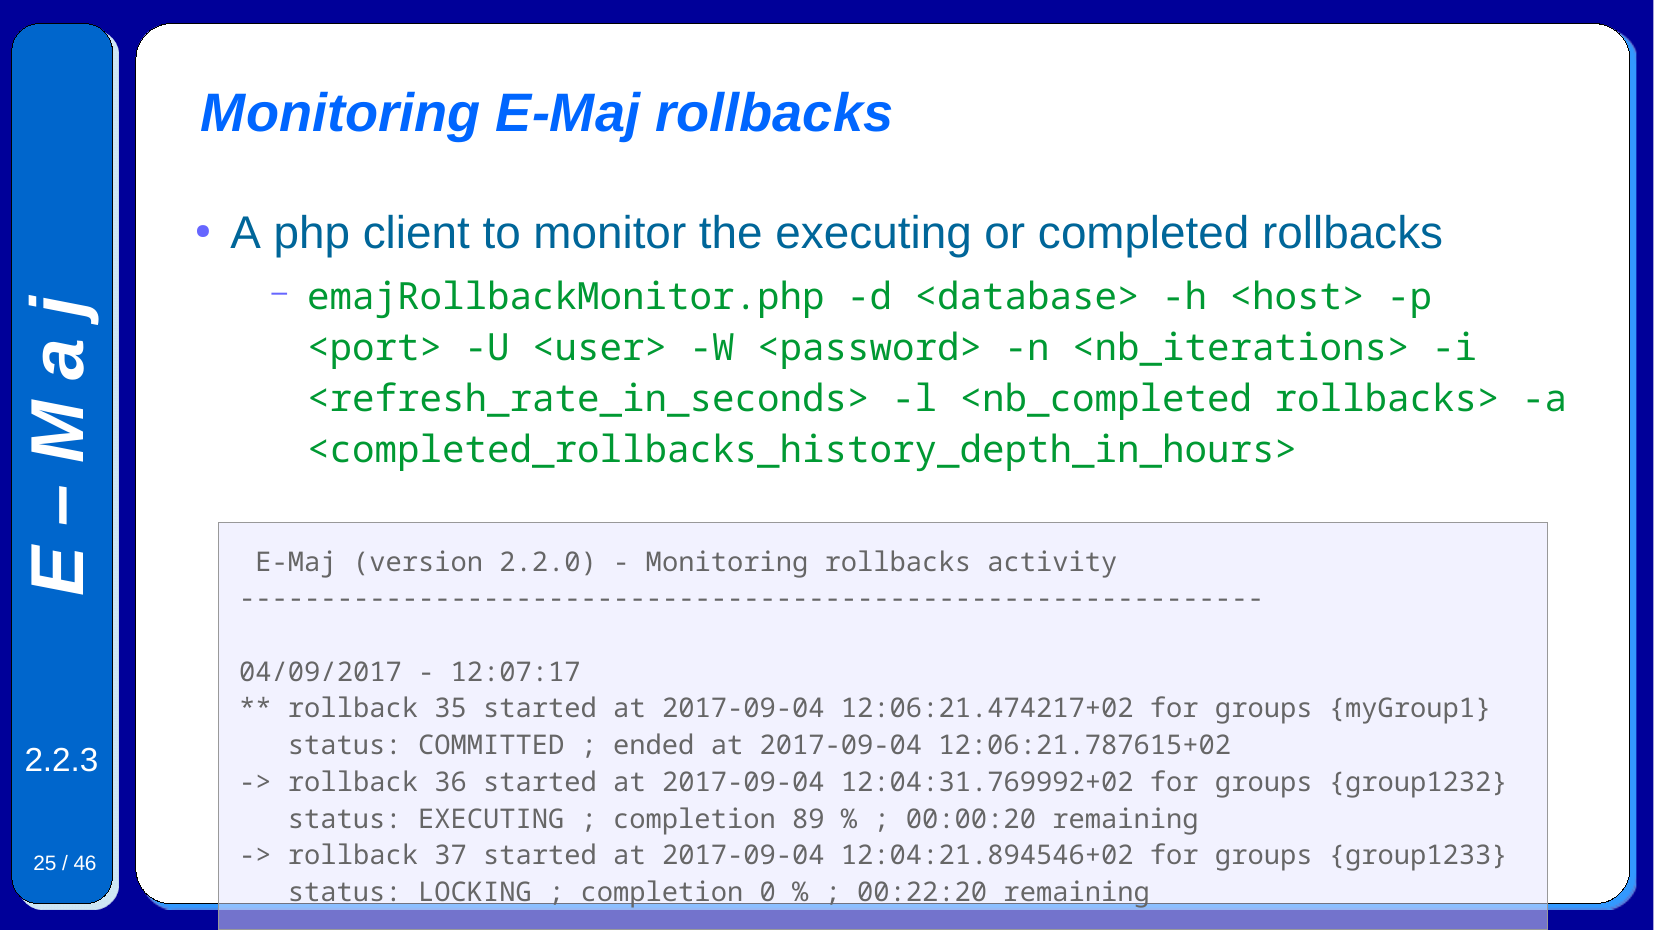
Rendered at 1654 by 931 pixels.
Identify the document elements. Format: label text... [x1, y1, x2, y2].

title Monitoring E-Maj rollbacks [200, 34, 1575, 191]
text_box E-Maj (version 2.2.0) - Monitoring rollbacks activity --------------------------------------------------------------- 04/09/2017 - 12:07:17 ** rollback 35 started at 2017-09-04 12:06:21.474217+02 for groups {myGroup1} status: COMMITTED ; ended at 2017-09-04 12:06:21.787615+02 -> rollback 36 started at 2017-09-04 12:04:31.769992+02 for groups {group1232} status: EXECUTING ; completion 89 % ; 00:00:20 remaining -> rollback 37 started at 2017-09-04 12:04:21.894546+02 for groups {group1233} status: LOCKING ; completion 0 % ; 00:22:20 remaining [218, 522, 1548, 878]
list A php client to monitor the executing or completed rollbacks emajRollbackMonitor.php -d <database> -h <host> -p <port> -U <user> -W <password> -n <nb_iterations> -i <refresh_rate_in_seconds> -l <nb_completed rollbacks> -a <completed_rollbacks_history_depth_in_hours> [177, 206, 1587, 502]
